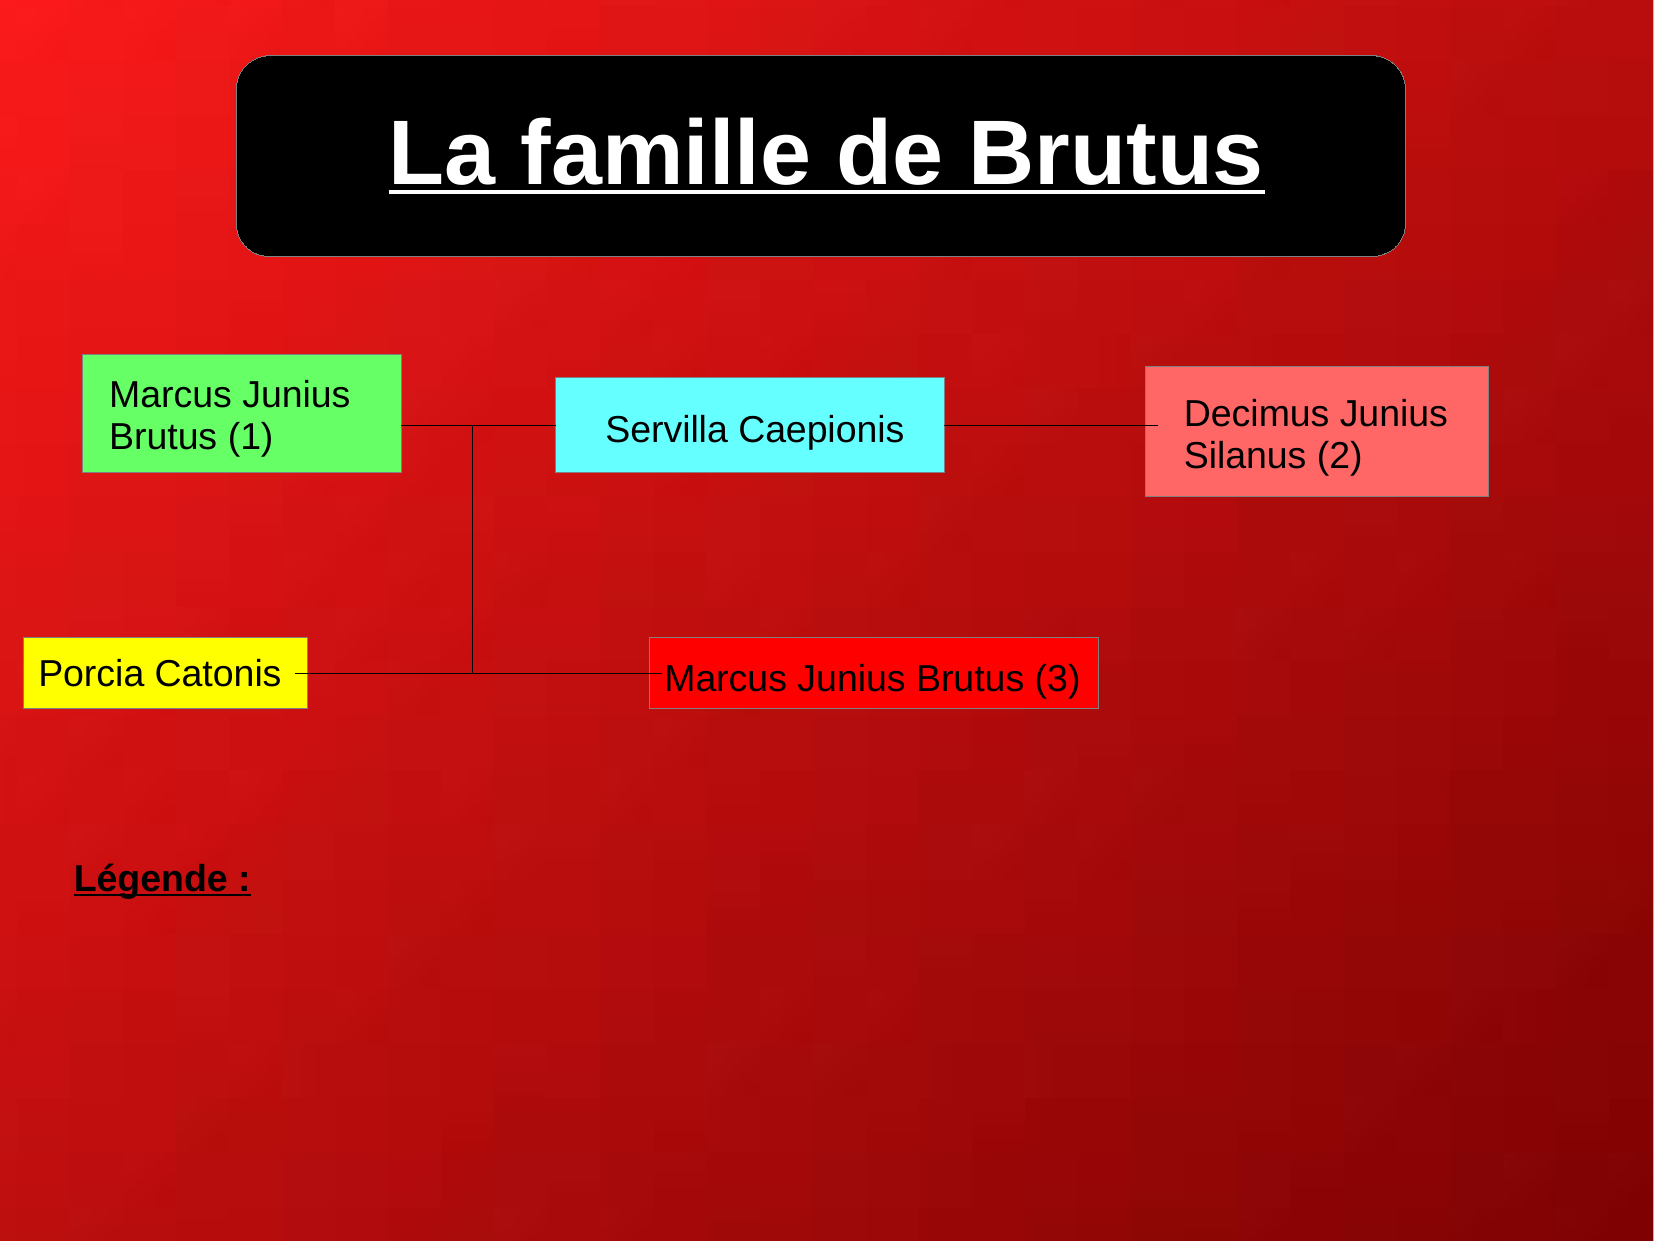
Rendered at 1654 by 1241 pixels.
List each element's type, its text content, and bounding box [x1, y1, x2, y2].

text_box [82, 354, 402, 473]
picture [0, 0, 1654, 1241]
text_box [23, 637, 308, 645]
text_box Porcia Catonis [23, 645, 331, 745]
text_box [555, 377, 945, 473]
text_box Servilla Caepionis [590, 401, 934, 459]
title La famille de Brutus [82, 49, 1571, 257]
text_box Légende : [59, 850, 792, 909]
text_box Decimus Junius Silanus (2) [1169, 385, 1560, 485]
text_box [649, 637, 1099, 649]
text_box Marcus Junius Brutus (1) [94, 366, 390, 466]
text_box Marcus Junius Brutus (3) [649, 649, 1123, 749]
text_box [1145, 366, 1489, 497]
